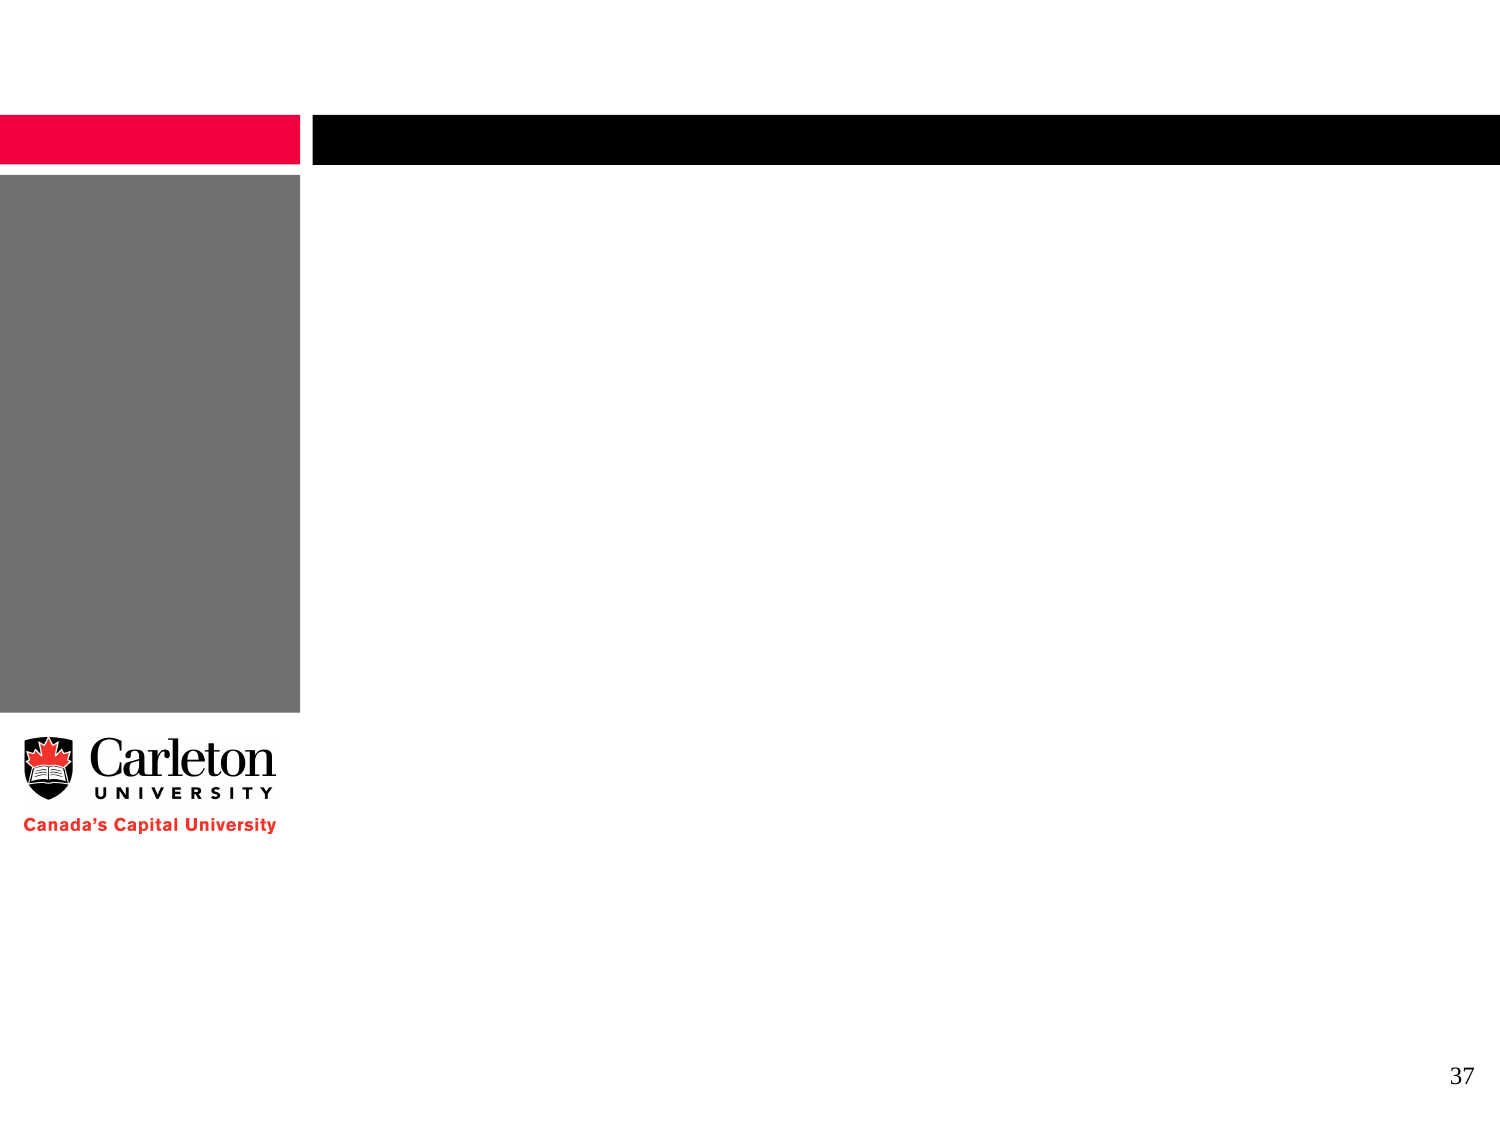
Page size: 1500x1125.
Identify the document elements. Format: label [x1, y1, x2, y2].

picture [24, 737, 276, 834]
